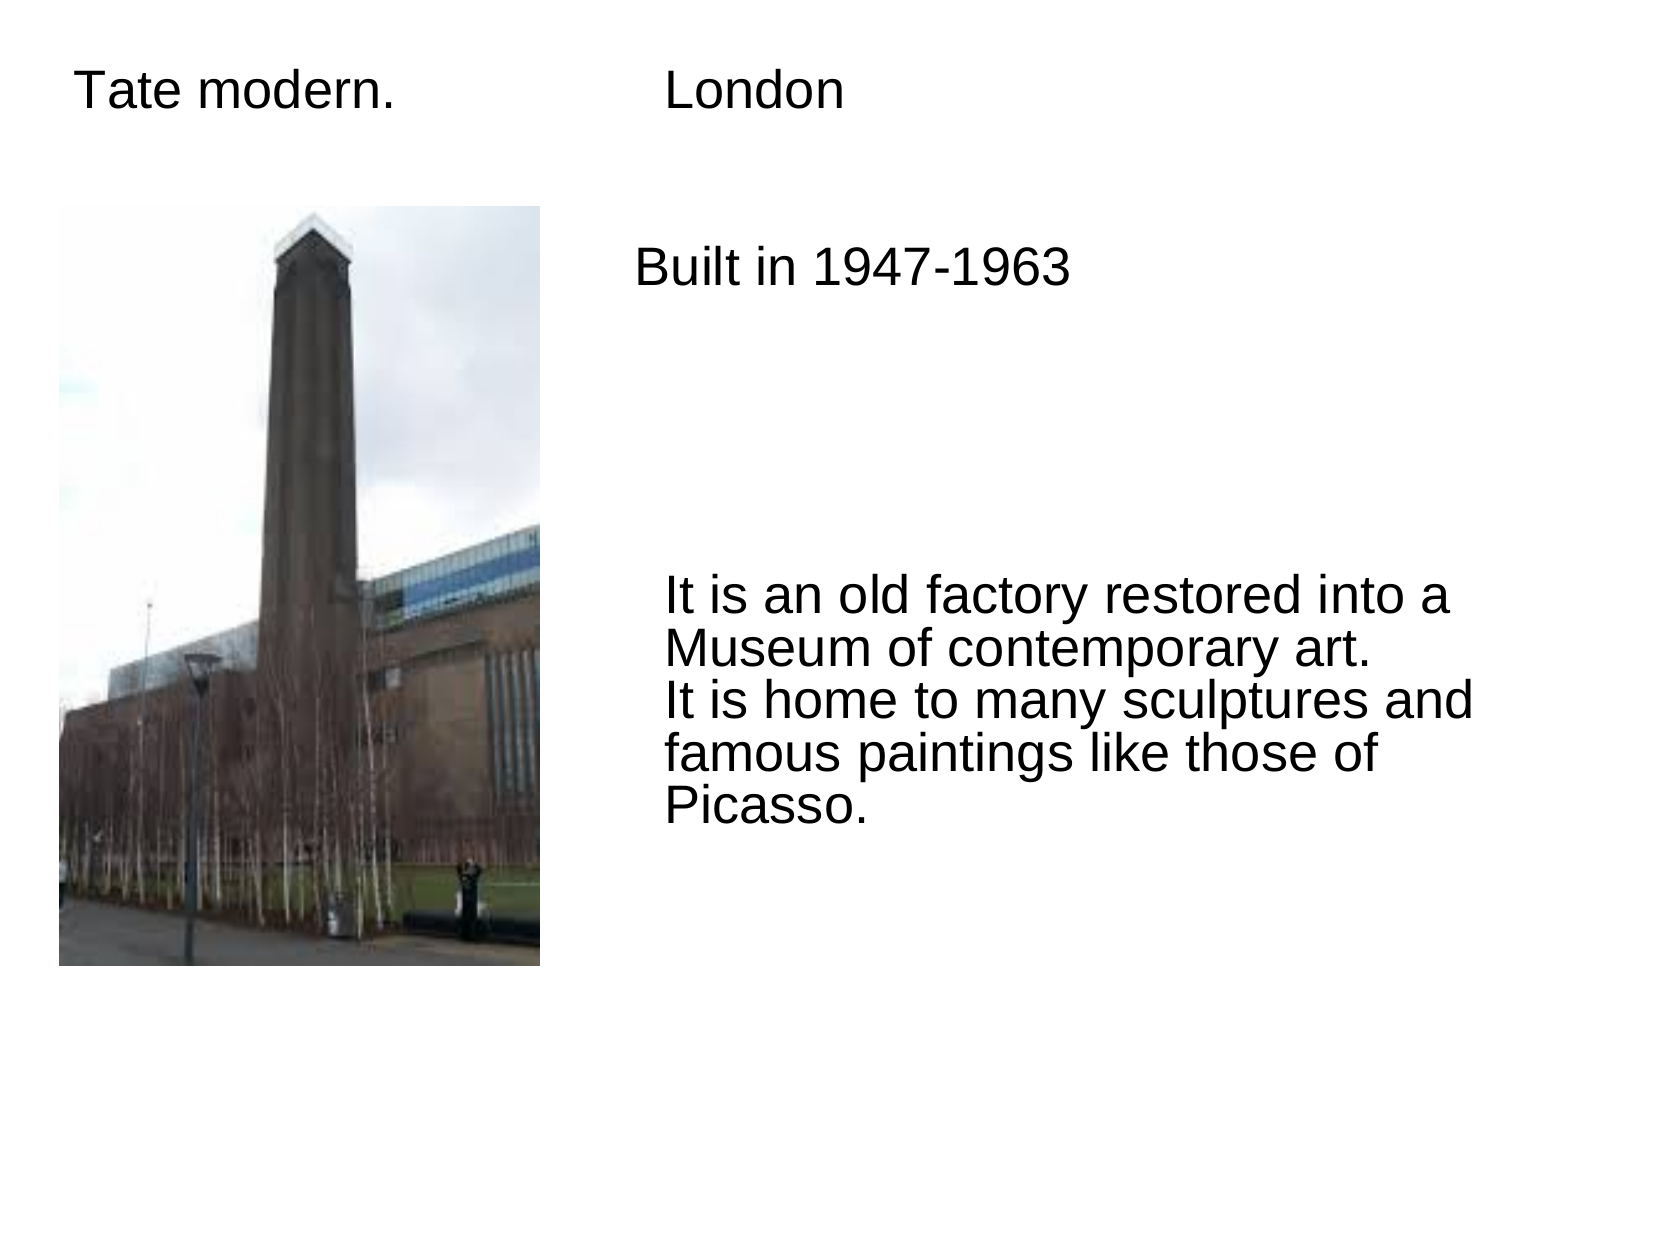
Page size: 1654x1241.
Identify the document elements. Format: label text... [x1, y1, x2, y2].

text_box Tate modern. [59, 59, 649, 135]
text_box Built in 1947-1963 [620, 236, 1211, 312]
picture [59, 206, 540, 966]
text_box London [649, 59, 1152, 165]
text_box It is an old factory restored into a Museum of contemporary art. It is home to many sculptures and famous paintings like those of Picasso. [649, 564, 1565, 851]
